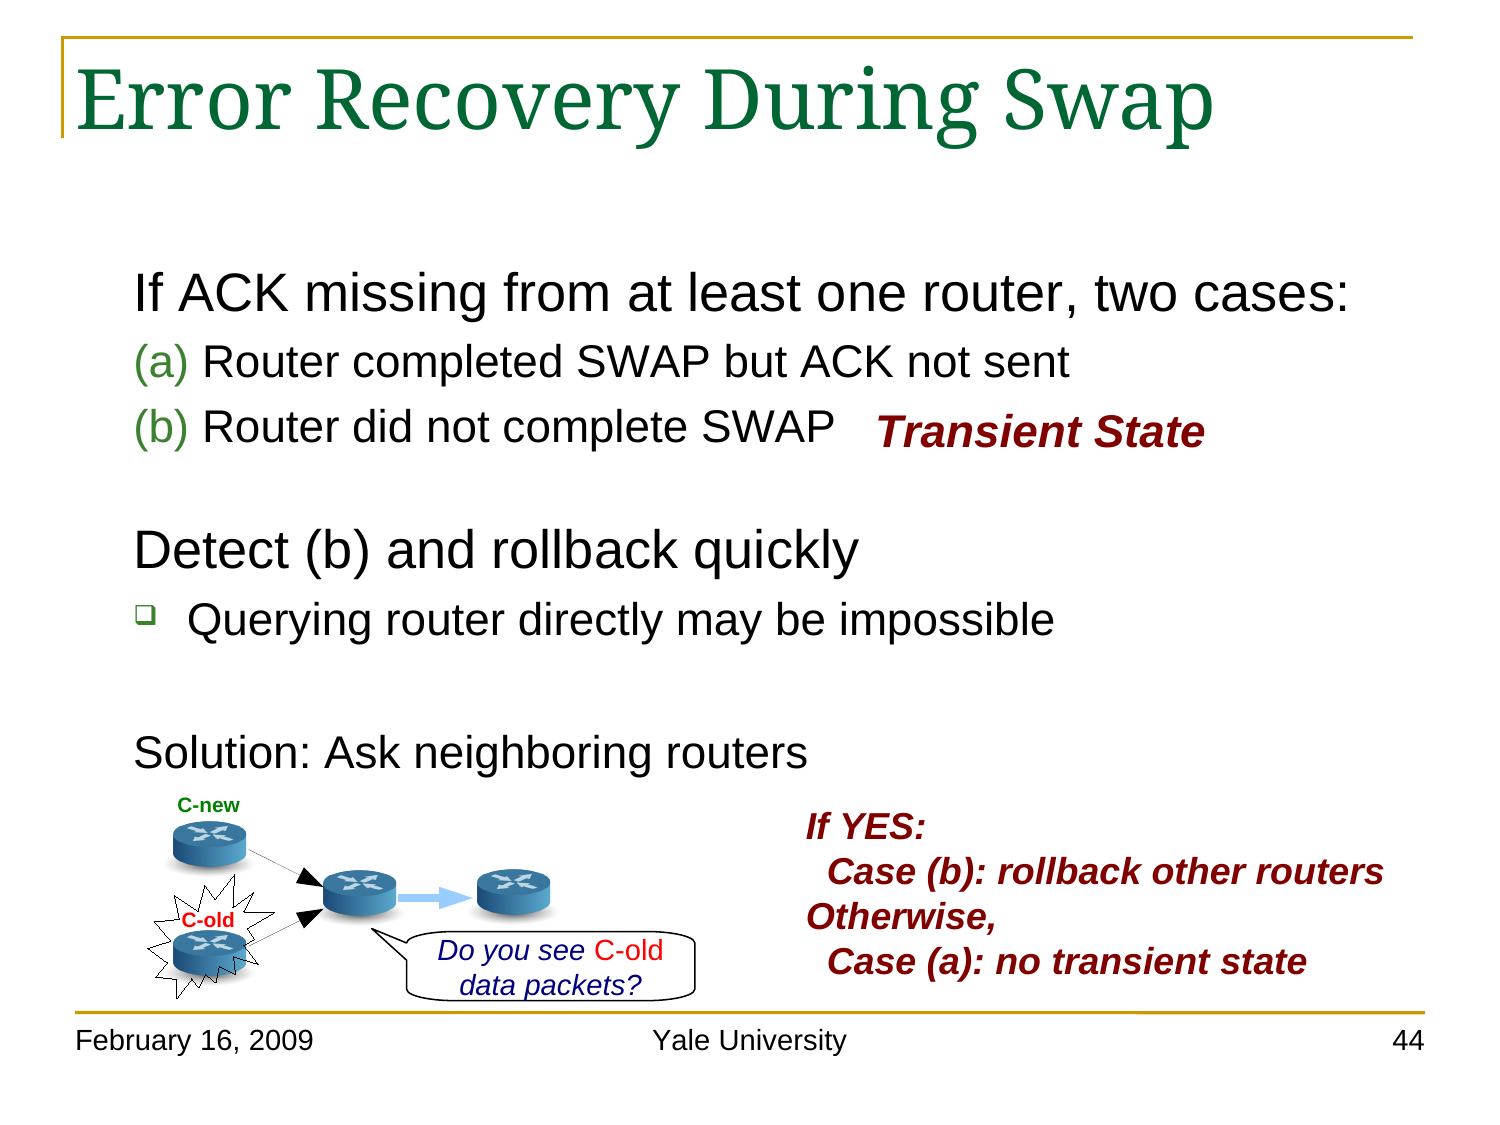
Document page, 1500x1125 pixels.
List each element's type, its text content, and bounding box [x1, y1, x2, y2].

text_box C-new [162, 784, 262, 825]
picture [305, 860, 419, 933]
list If ACK missing from at least one router, two cases: Router completed SWAP but ACK not sent Router did not complete SWAP Detect (b) and rollback quickly Querying router directly may be impossible Solution: Ask neighboring routers [77, 262, 1425, 1006]
picture [155, 811, 269, 884]
text_box C-old [166, 898, 250, 939]
text_box Do you see C-old data packets? [376, 931, 695, 1001]
picture [459, 859, 573, 932]
text_box Transient State [860, 394, 1221, 465]
title Error Recovery During Swap [75, 45, 1425, 151]
picture [155, 920, 269, 993]
text_box If YES: Case (b): rollback other routers Otherwise, Case (a): no transient state [791, 794, 1401, 990]
